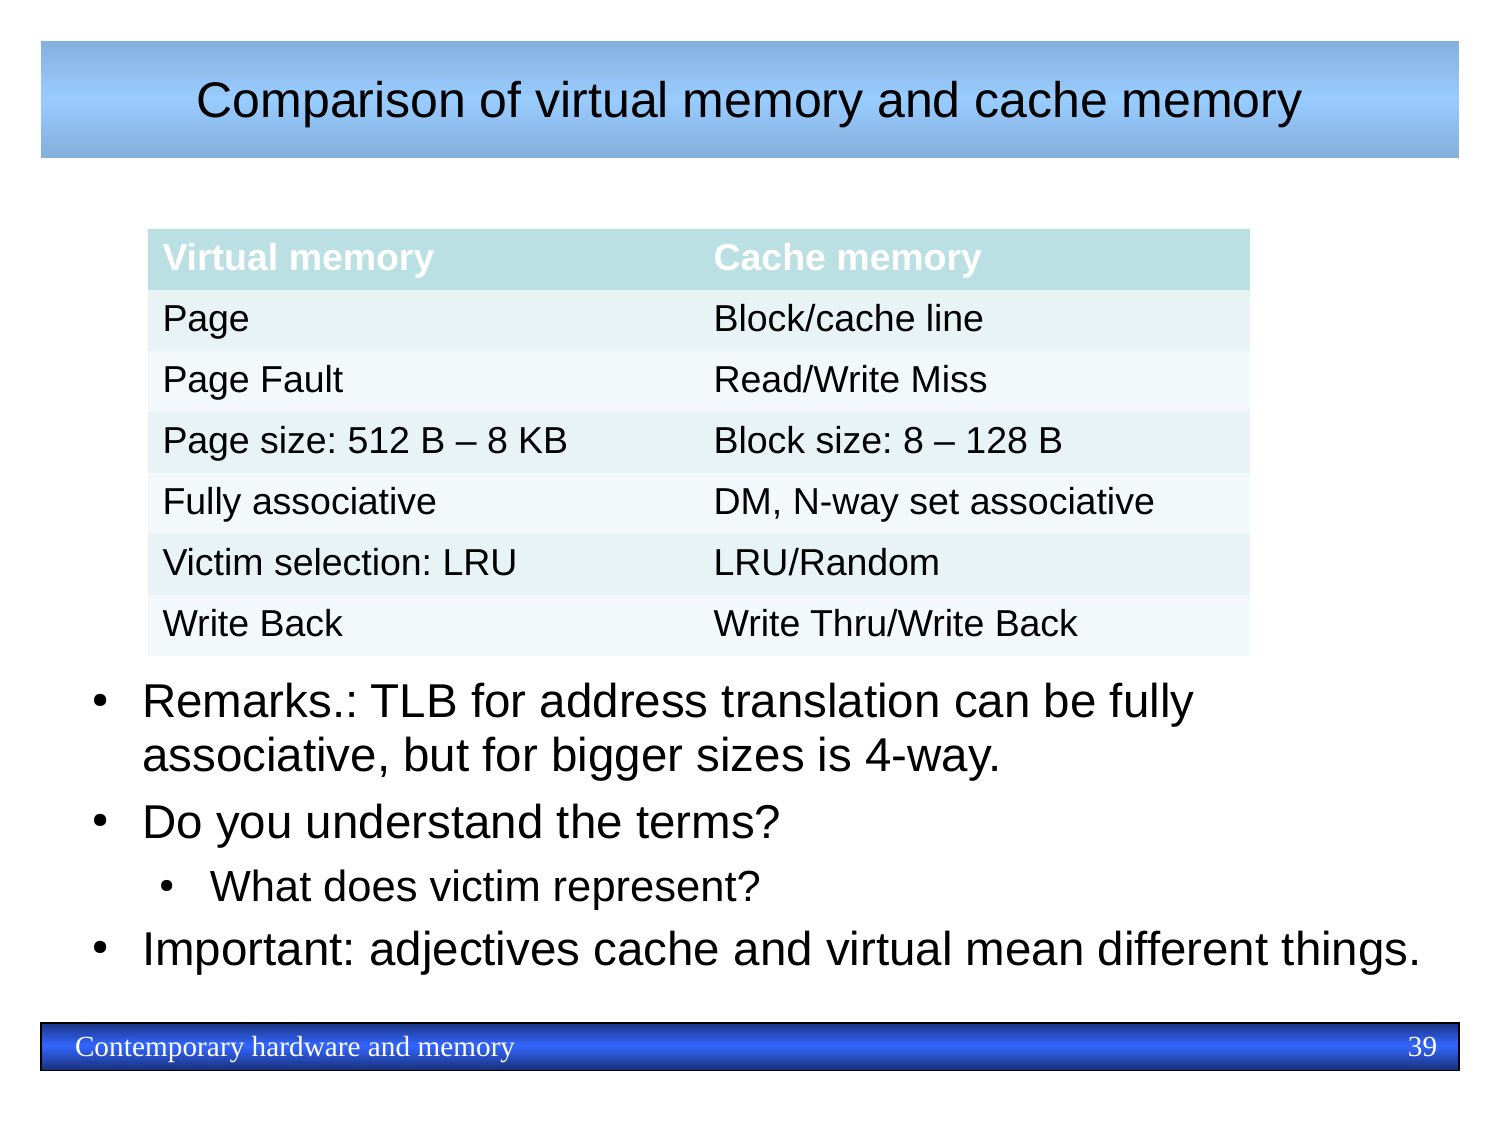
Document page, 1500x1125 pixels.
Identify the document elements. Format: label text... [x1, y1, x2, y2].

table_header Virtual memory [148, 229, 699, 290]
table_cell Write Back [148, 595, 699, 656]
table_cell Victim selection: LRU [148, 534, 699, 595]
table_cell Page size: 512 B – 8 KB [148, 412, 699, 473]
table_header Cache memory [699, 229, 1250, 290]
title Comparison of virtual memory and cache memory [41, 41, 1459, 158]
table_cell Page [148, 290, 699, 351]
table_cell DM, N-way set associative [699, 473, 1250, 534]
table_cell Write Thru/Write Back [699, 595, 1250, 656]
table_cell LRU/Random [699, 534, 1250, 595]
table_cell Page Fault [148, 351, 699, 412]
table_cell Read/Write Miss [699, 351, 1250, 412]
table_cell Block size: 8 – 128 B [699, 412, 1250, 473]
table_cell Fully associative [148, 473, 699, 534]
list Remarks.: TLB for address translation can be fully associative, but for bigger sizes is 4-way. Do you understand the terms? What does victim represent? Important: adjectives cache and virtual mean different things. [75, 675, 1426, 1013]
table_cell Block/cache line [699, 290, 1250, 351]
